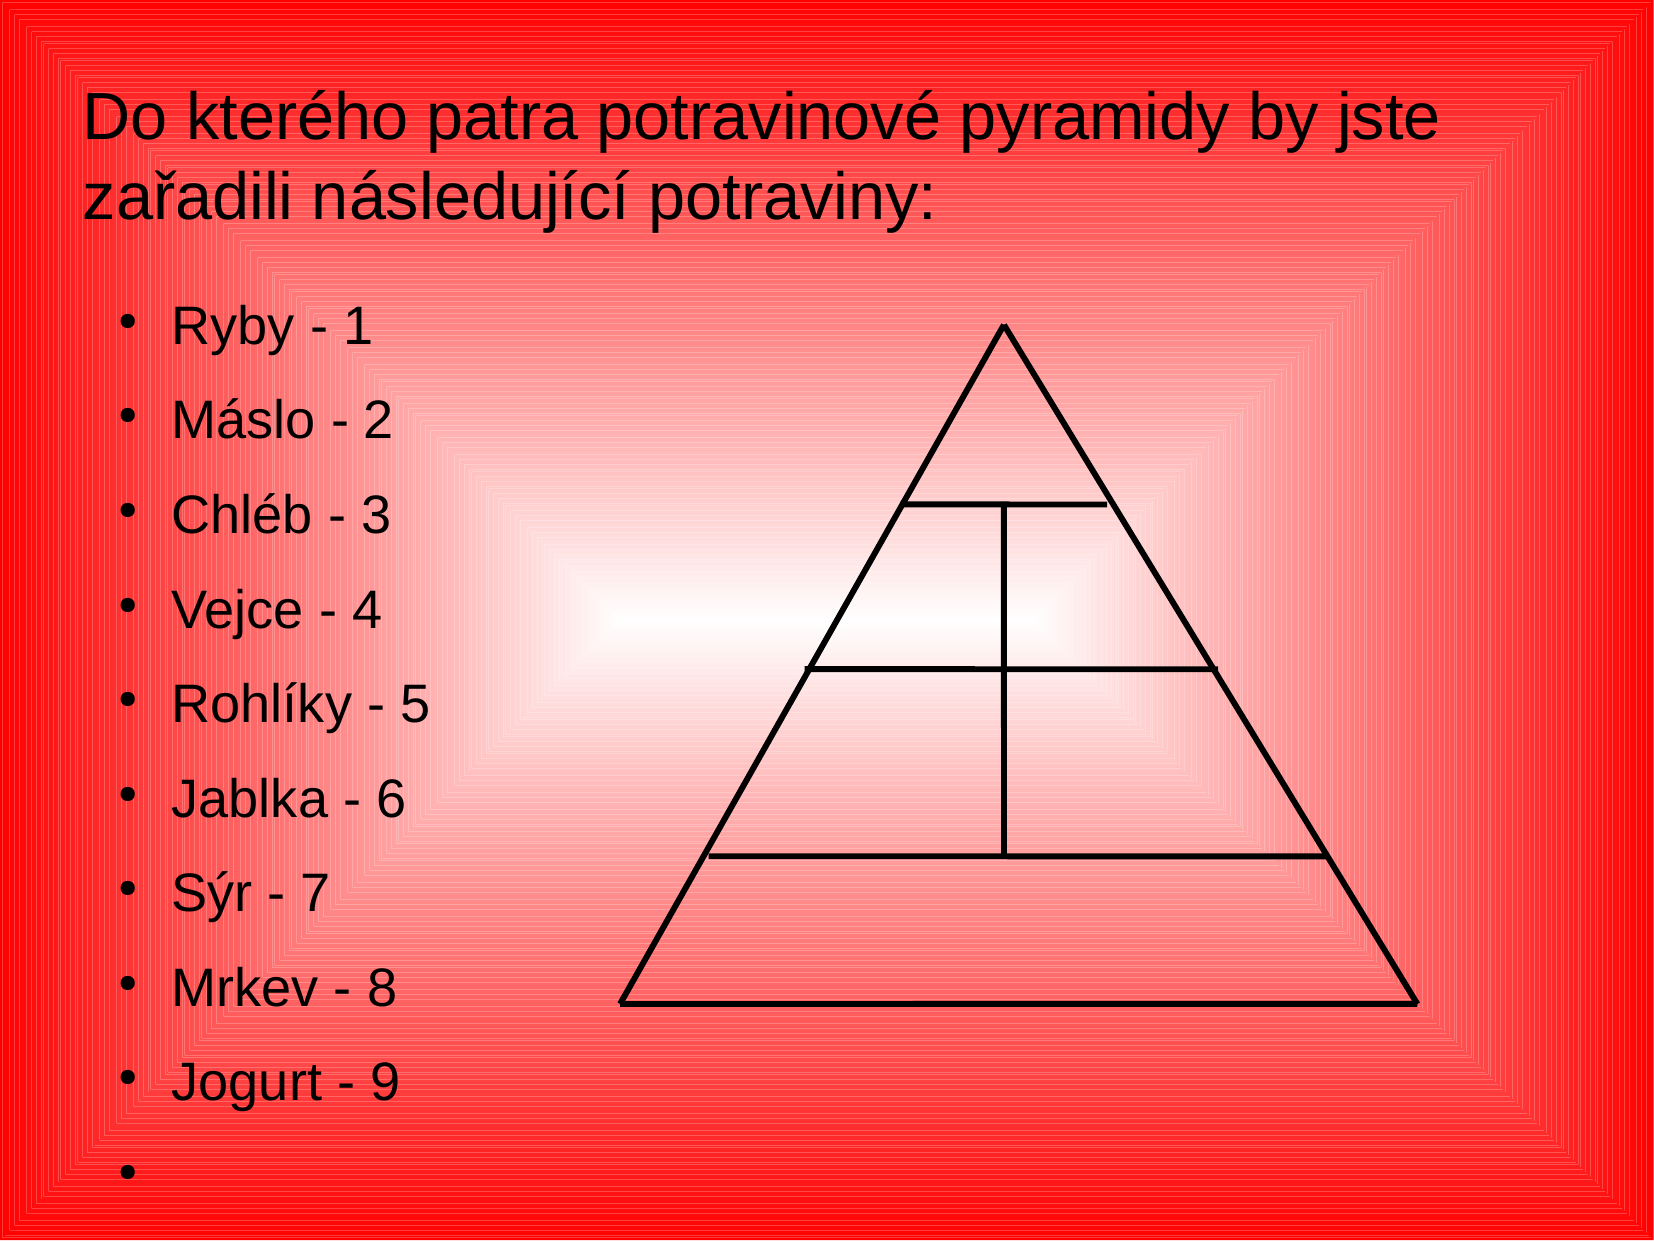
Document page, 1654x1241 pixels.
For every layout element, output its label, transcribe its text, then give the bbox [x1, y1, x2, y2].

title Do kterého patra potravinové pyramidy by jste zařadili následující potraviny: [82, 49, 1571, 257]
list Ryby - 1 Máslo - 2 Chléb - 3 Vejce - 4 Rohlíky - 5 Jablka - 6 Sýr - 7 Mrkev - 8 Jogurt - 9 [82, 290, 1571, 1161]
